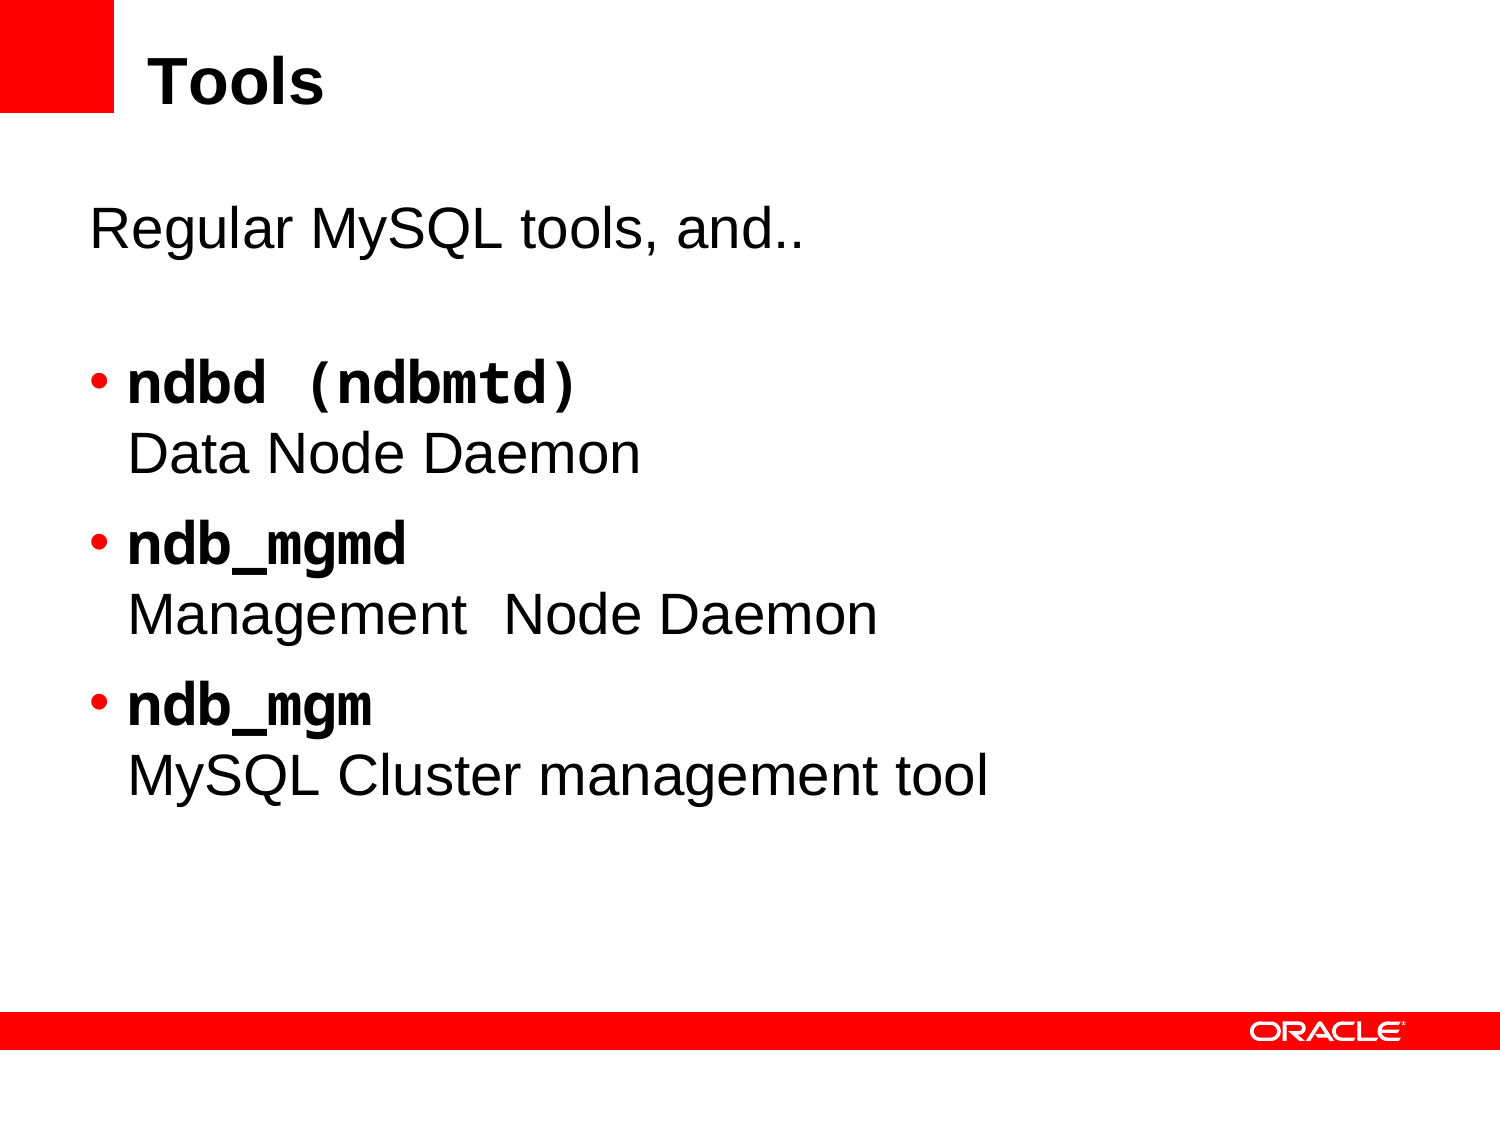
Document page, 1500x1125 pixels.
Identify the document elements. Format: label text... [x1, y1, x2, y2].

picture [0, 0, 114, 113]
text_box Regular MySQL tools, and.. ndbd (ndbmtd) Data Node Daemon ndb_mgmd Management Node Daemon ndb_mgm MySQL Cluster management tool [75, 183, 1375, 815]
picture [0, 1012, 1500, 1050]
title Tools [147, 8, 1392, 119]
